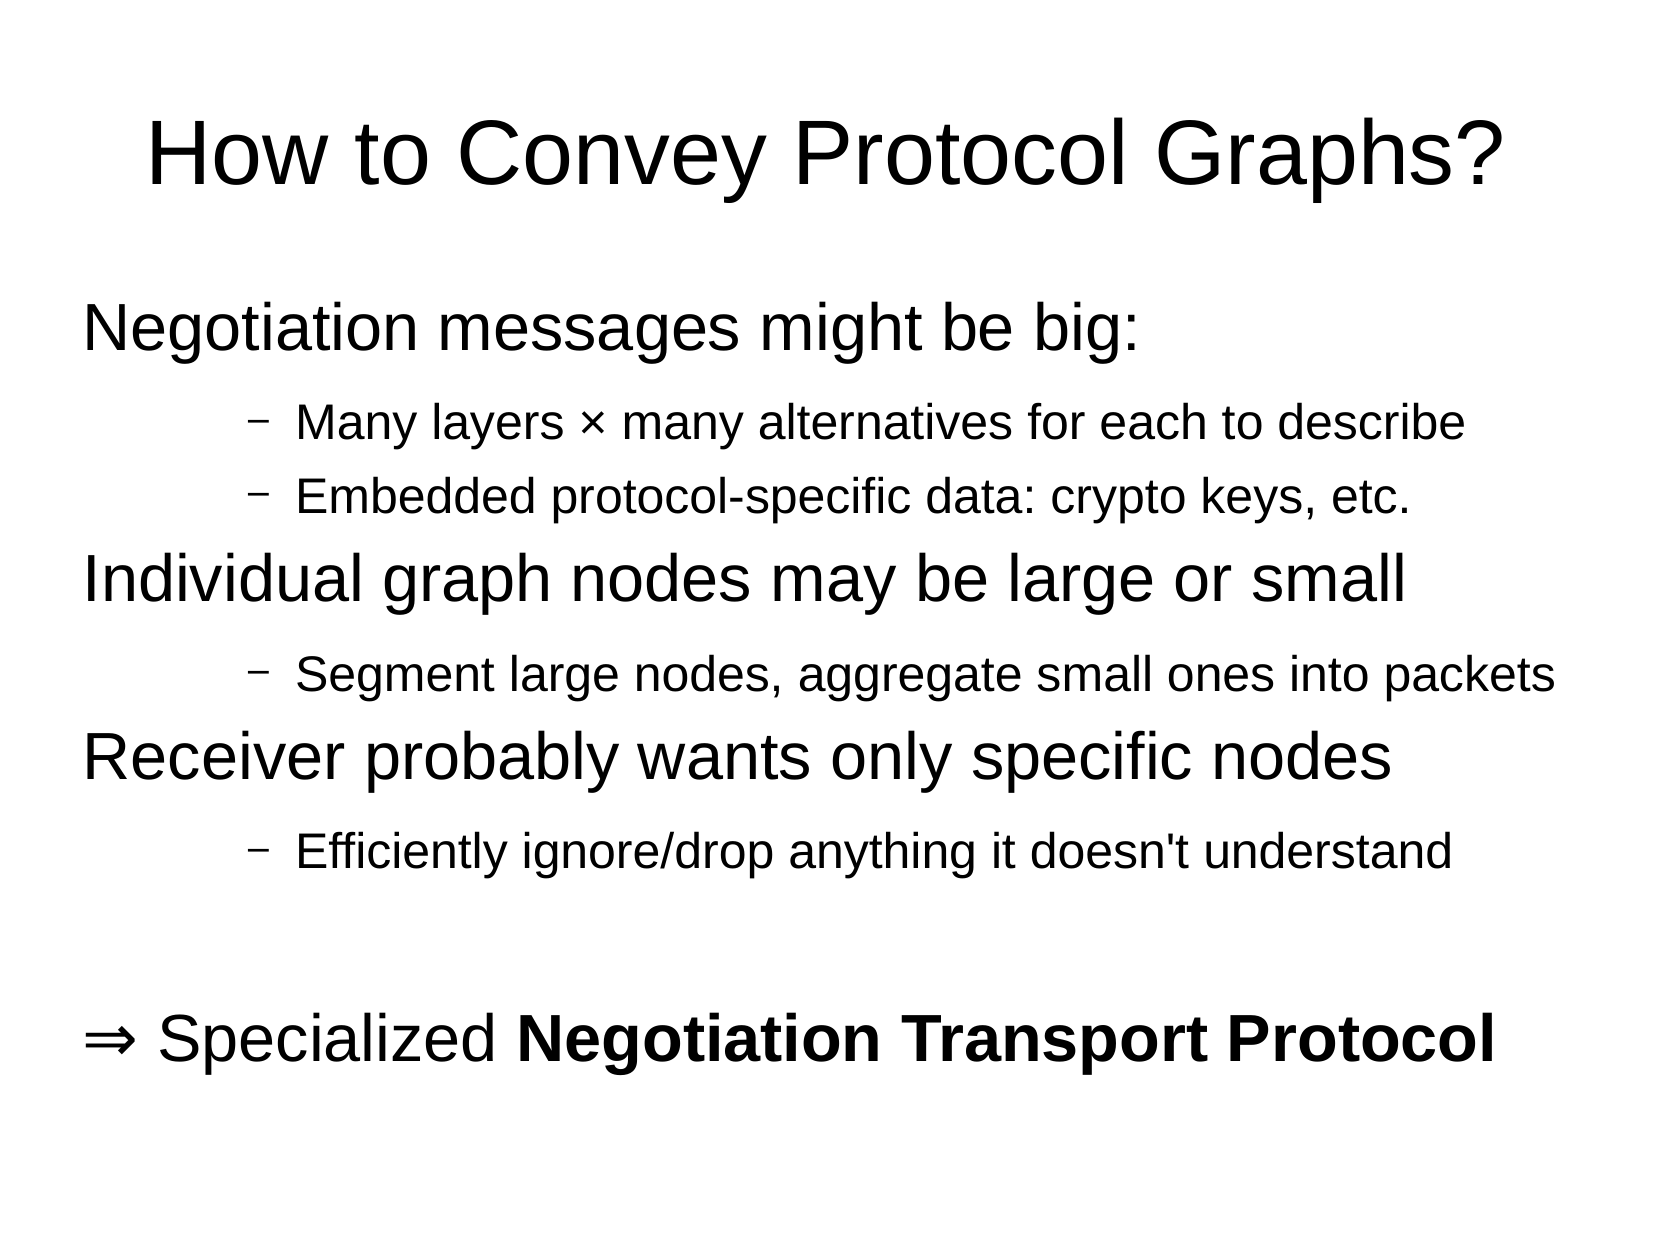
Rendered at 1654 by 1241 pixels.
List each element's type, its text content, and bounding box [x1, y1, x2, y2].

list Negotiation messages might be big: Many layers × many alternatives for each to describe Embedded protocol-specific data: crypto keys, etc. Individual graph nodes may be large or small Segment large nodes, aggregate small ones into packets Receiver probably wants only specific nodes Efficiently ignore/drop anything it doesn't understand ⇒ Specialized Negotiation Transport Protocol [82, 290, 1571, 1094]
title How to Convey Protocol Graphs? [82, 56, 1571, 250]
